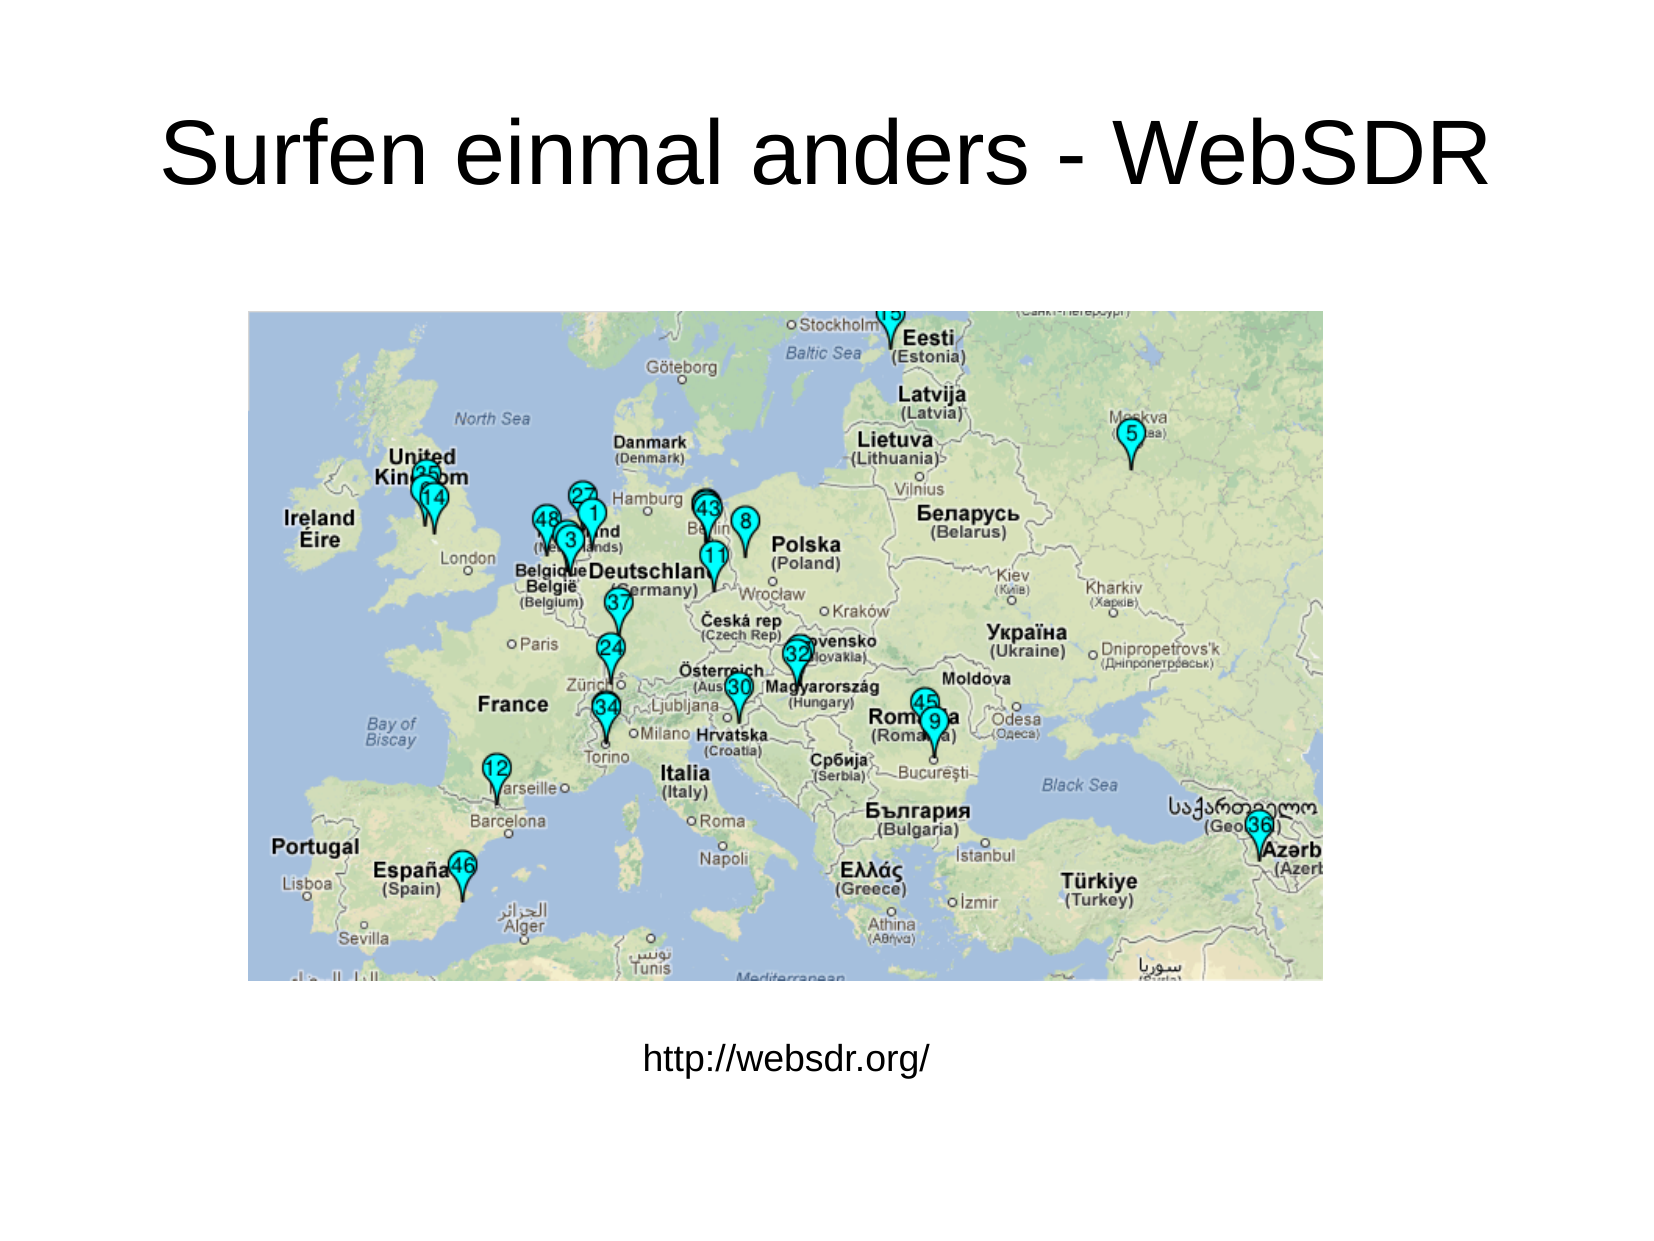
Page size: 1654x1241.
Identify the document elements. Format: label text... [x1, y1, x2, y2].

picture [248, 311, 1323, 981]
title Surfen einmal anders - WebSDR [82, 49, 1571, 257]
text_box http://websdr.org/ [627, 1029, 945, 1087]
